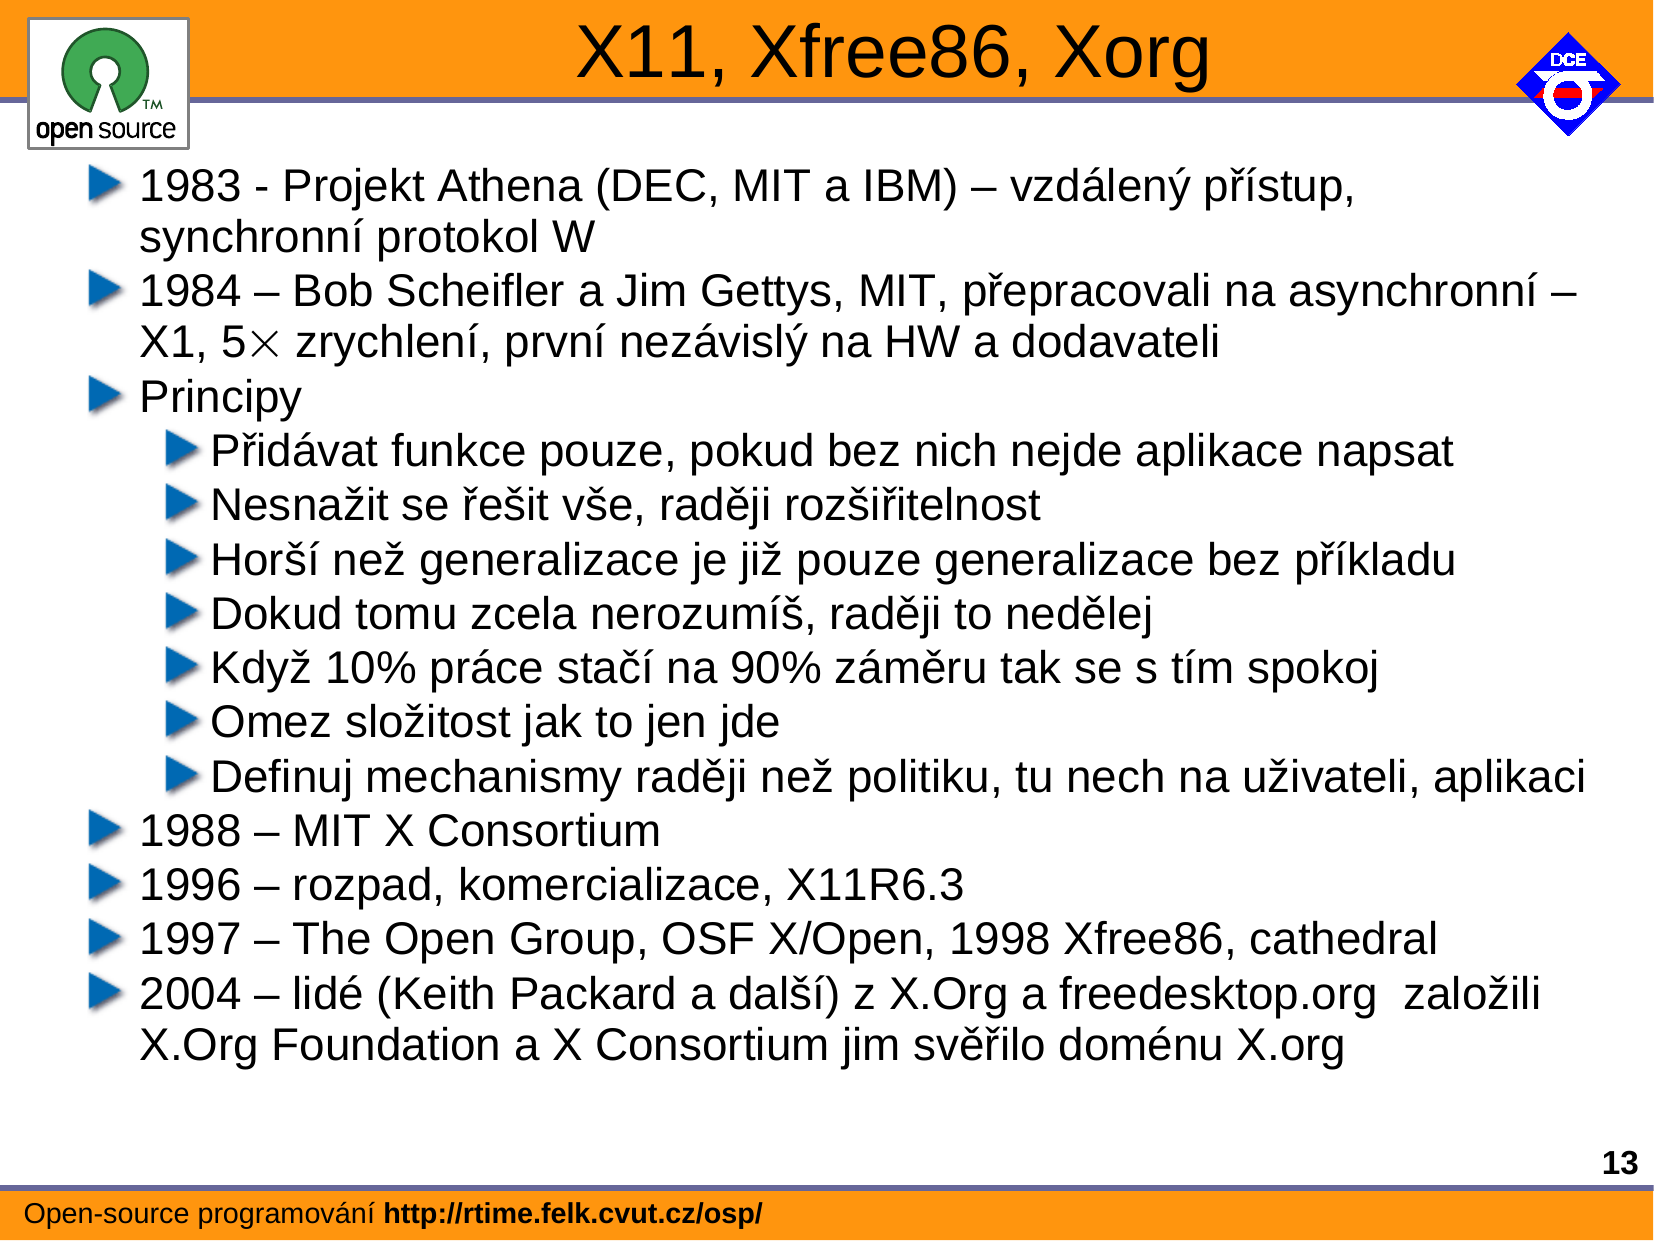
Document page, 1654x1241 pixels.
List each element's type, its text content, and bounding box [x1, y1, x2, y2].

title X11, Xfree86, Xorg [178, 4, 1631, 98]
list 1983 - Projekt Athena (DEC, MIT a IBM) – vzdálený přístup, synchronní protokol W 1984 – Bob Scheifler a Jim Gettys, MIT, přepracovali na asynchronní – X1, 5× zrychlení, první nezávislý na HW a dodavateli Principy Přidávat funkce pouze, pokud bez nich nejde aplikace napsat Nesnažit se řešit vše, raději rozšiřitelnost Horší než generalizace je již pouze generalizace bez příkladu Dokud tomu zcela nerozumíš, raději to nedělej Když 10% práce stačí na 90% záměru tak se s tím spokoj Omez složitost jak to jen jde Definuj mechanismy raději než politiku, tu nech na uživateli, aplikaci 1988 – MIT X Consortium 1996 – rozpad, komercializace, X11R6.3 1997 – The Open Group, OSF X/Open, 1998 Xfree86, cathedral 2004 – lidé (Keith Packard a další) z X.Org a freedesktop.org založili X.Org Foundation a X Consortium jim svěřilo doménu X.org [68, 159, 1592, 1175]
